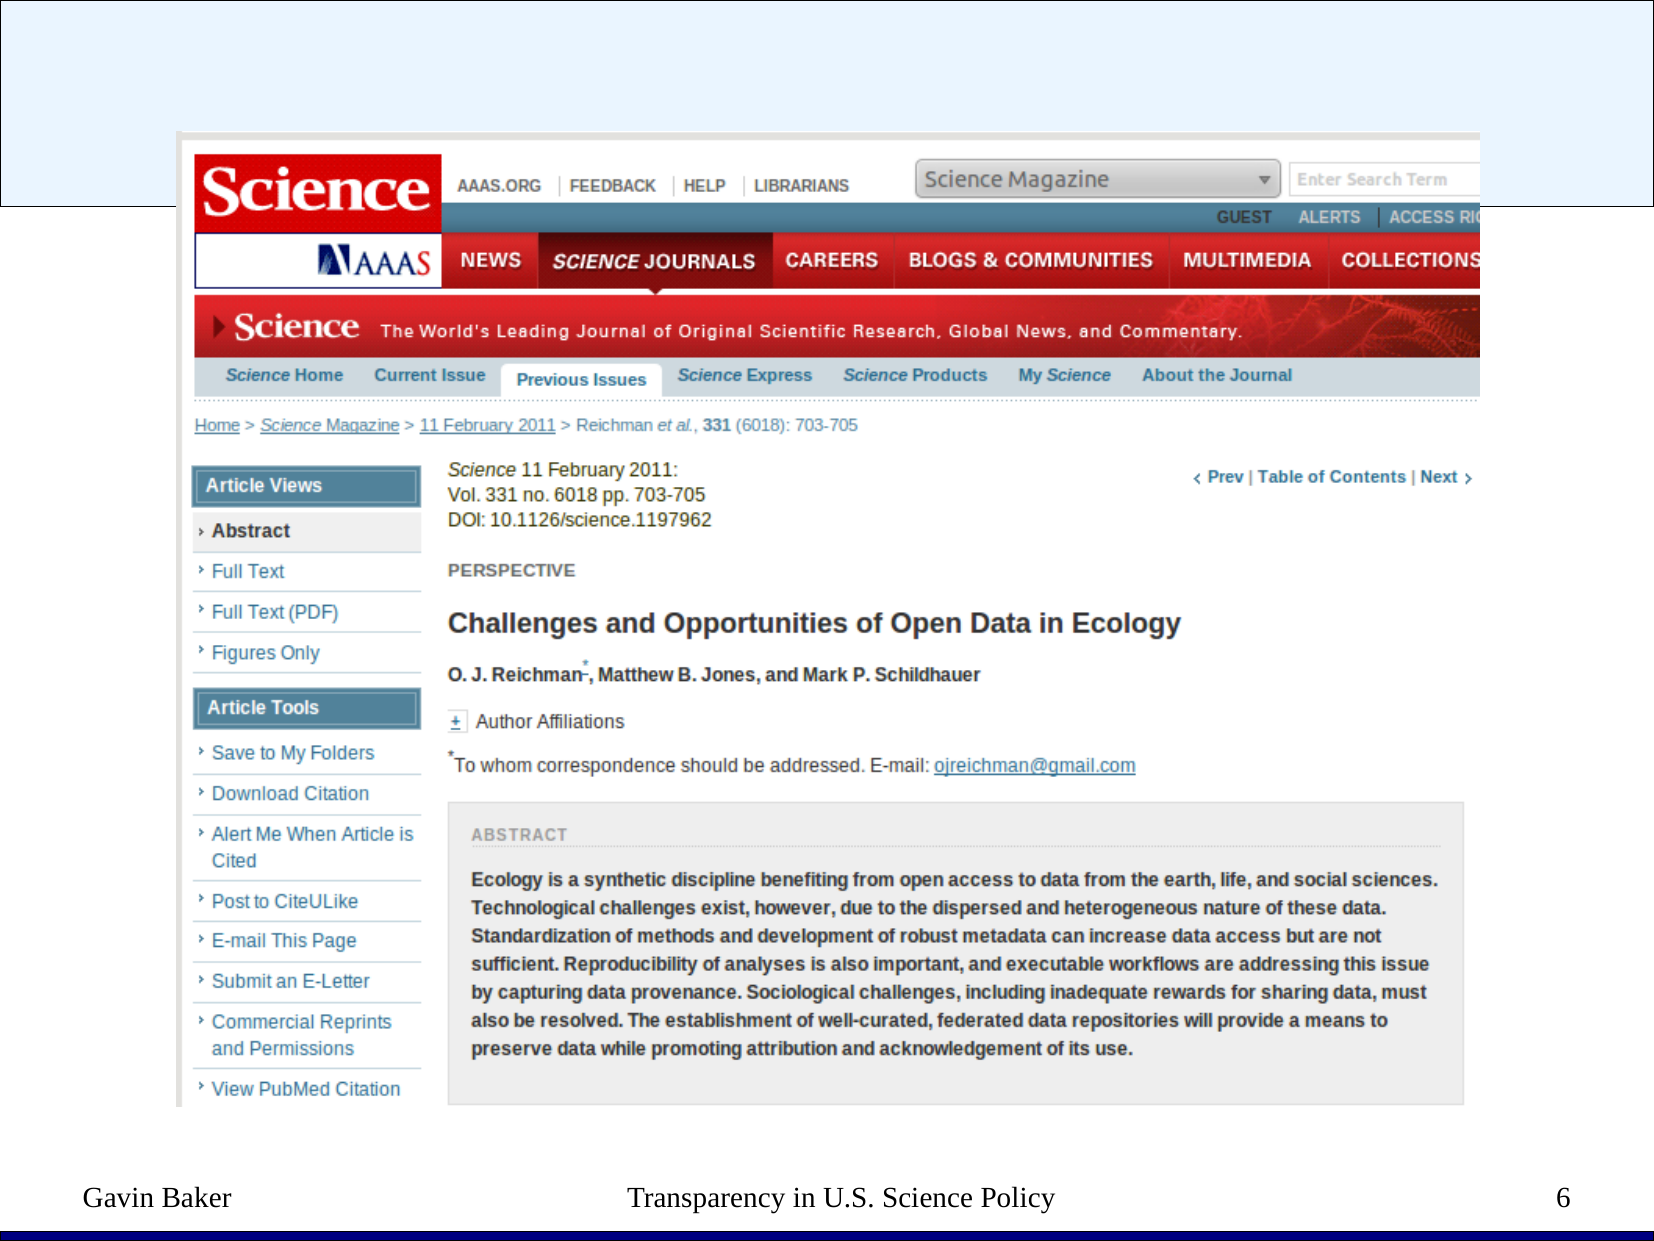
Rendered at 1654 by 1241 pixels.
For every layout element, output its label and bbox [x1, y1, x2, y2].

picture [176, 131, 1480, 1107]
